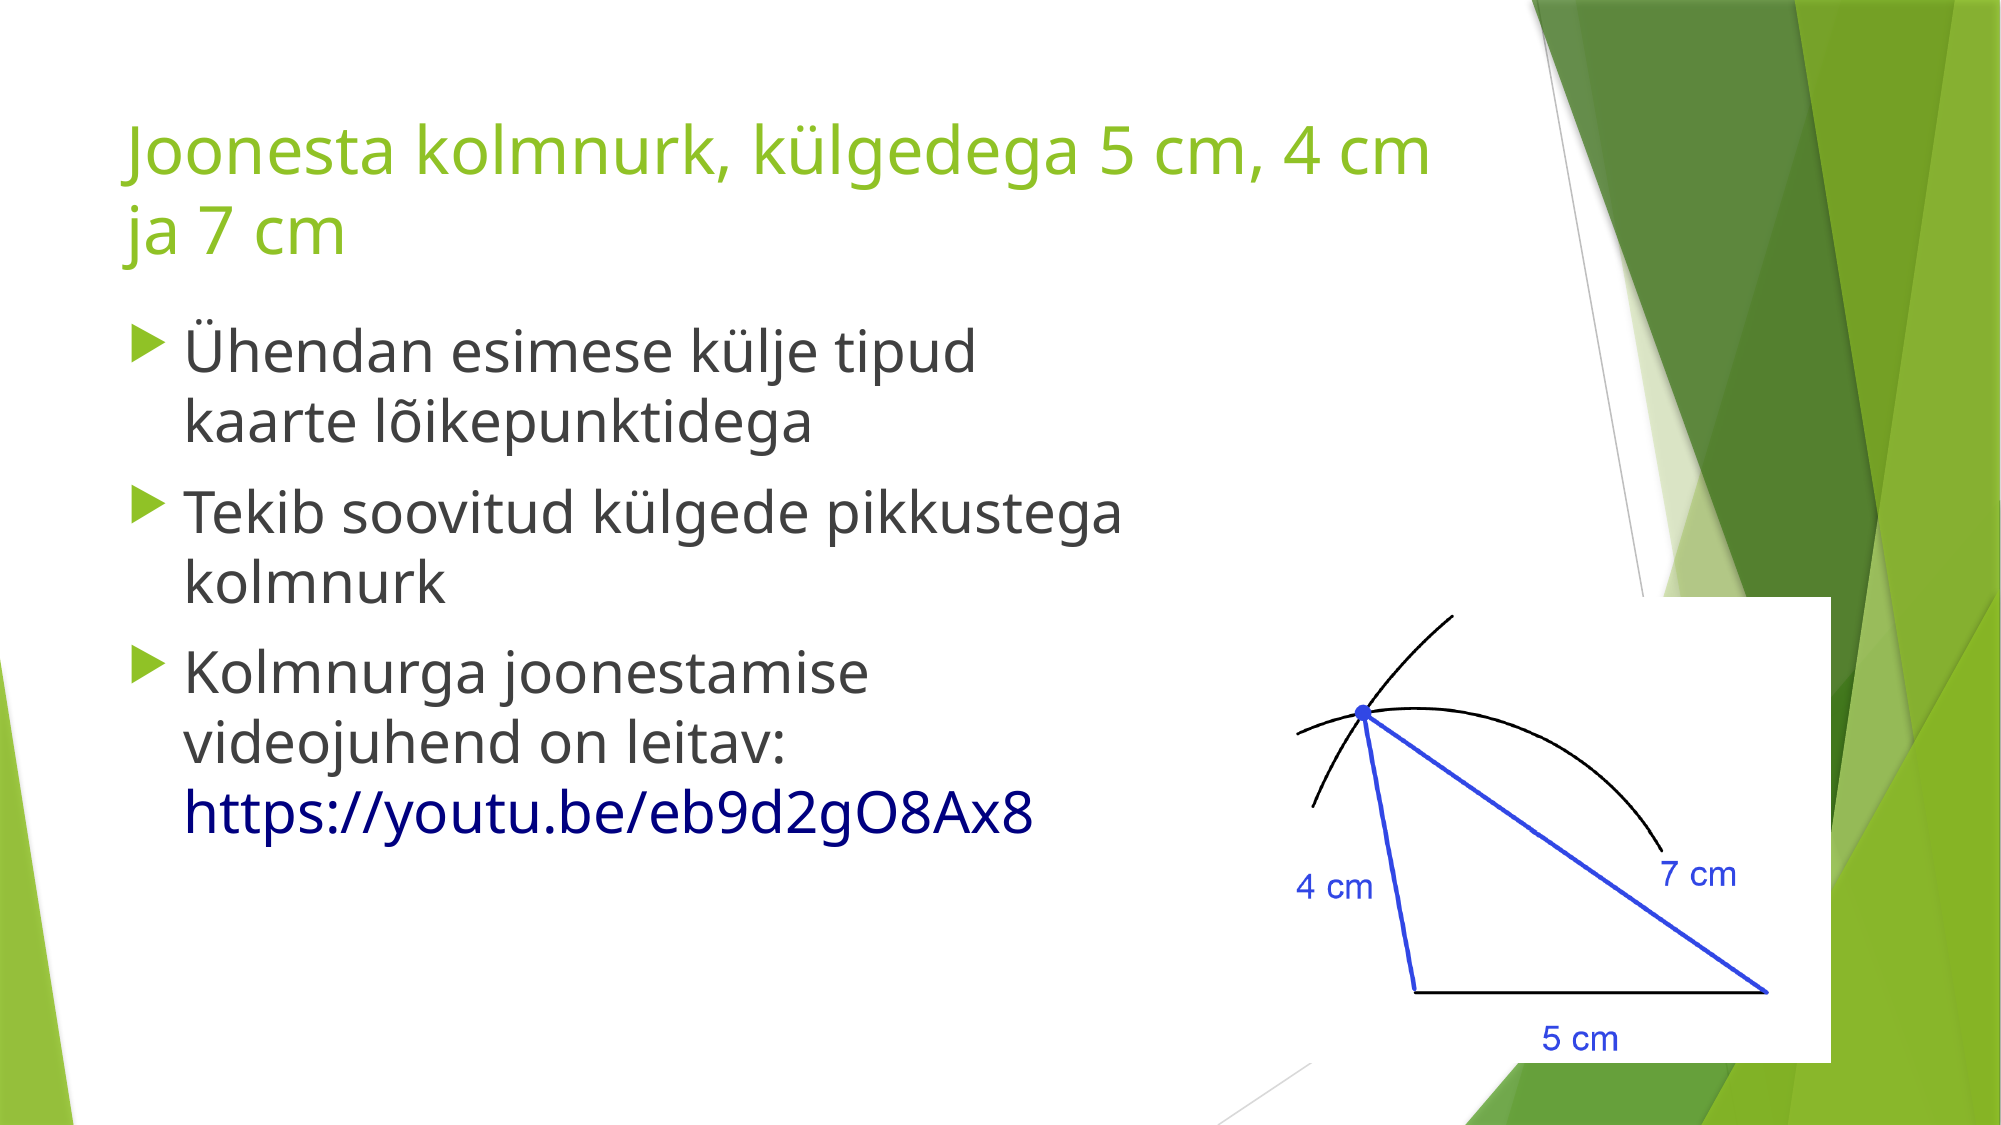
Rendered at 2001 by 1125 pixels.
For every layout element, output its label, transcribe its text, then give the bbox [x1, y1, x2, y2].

picture [1243, 597, 1831, 1063]
list Ühendan esimese külje tipud kaarte lõikepunktidega Tekib soovitud külgede pikkustega kolmnurk Kolmnurga joonestamise videojuhend on leitav: https://youtu.be/eb9d2gO8Ax8 [112, 307, 1183, 1092]
title Joonesta kolmnurk, külgedega 5 cm, 4 cm ja 7 cm [111, 99, 1522, 237]
